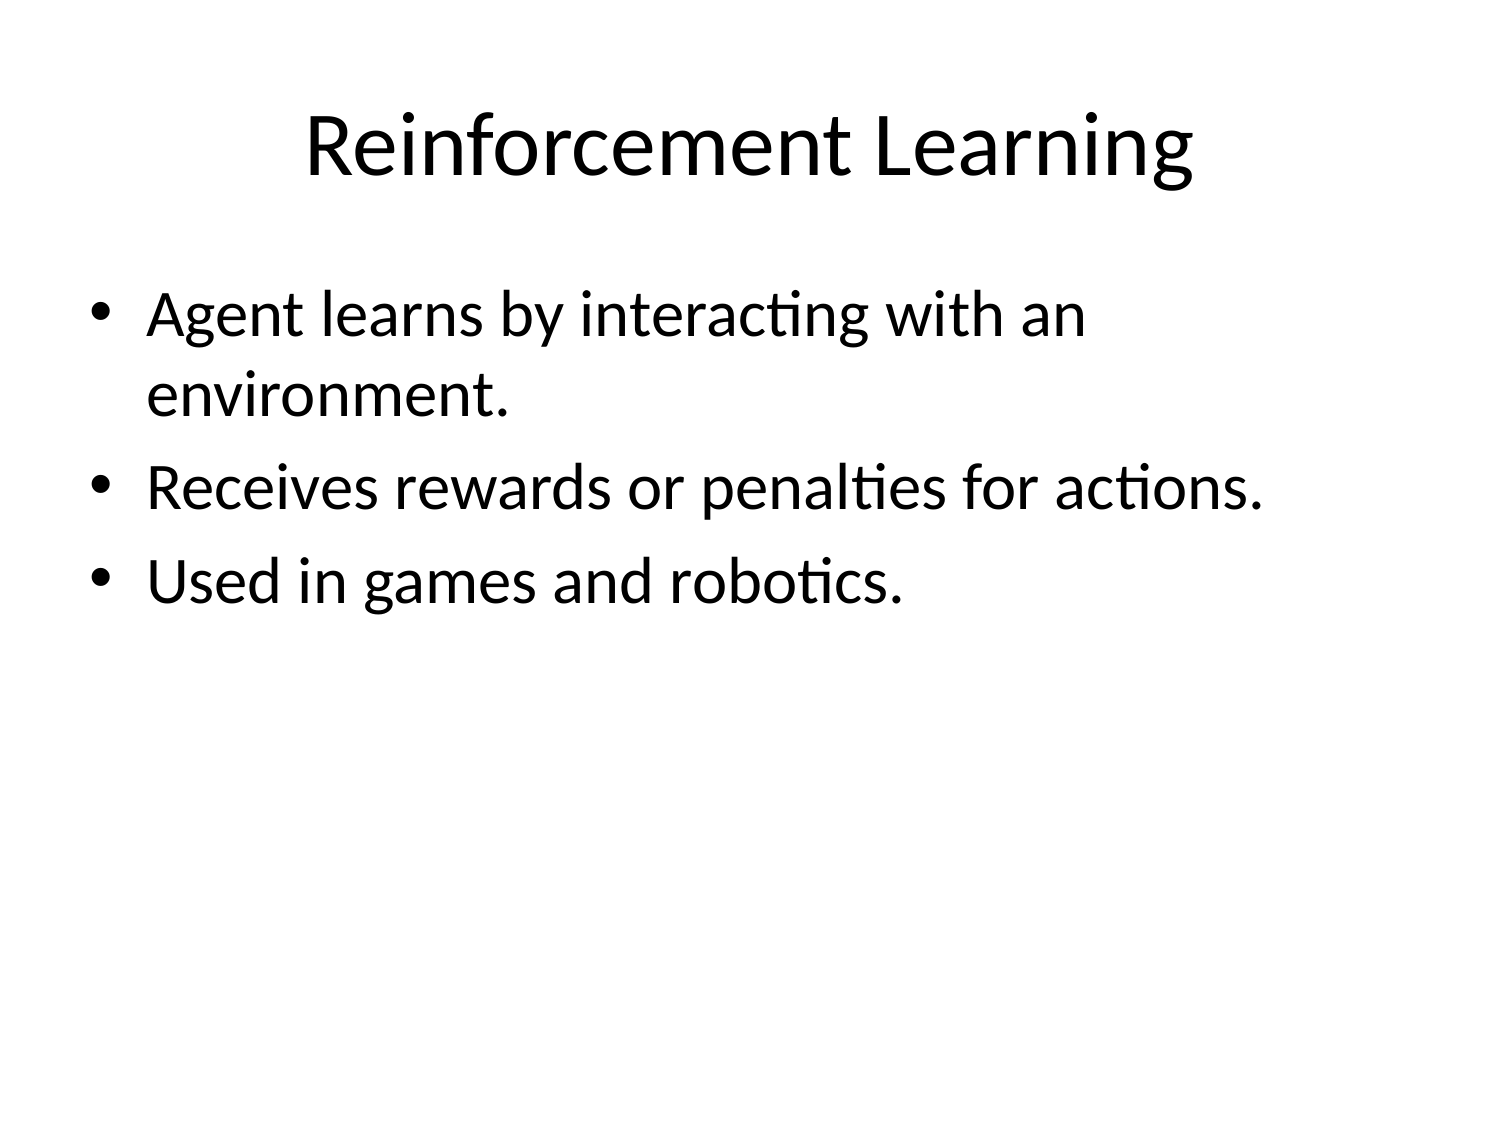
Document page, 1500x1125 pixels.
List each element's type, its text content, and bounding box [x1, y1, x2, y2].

title Reinforcement Learning [75, 45, 1425, 233]
list Agent learns by interacting with an environment. Receives rewards or penalties for actions. Used in games and robotics. [75, 262, 1425, 1005]
